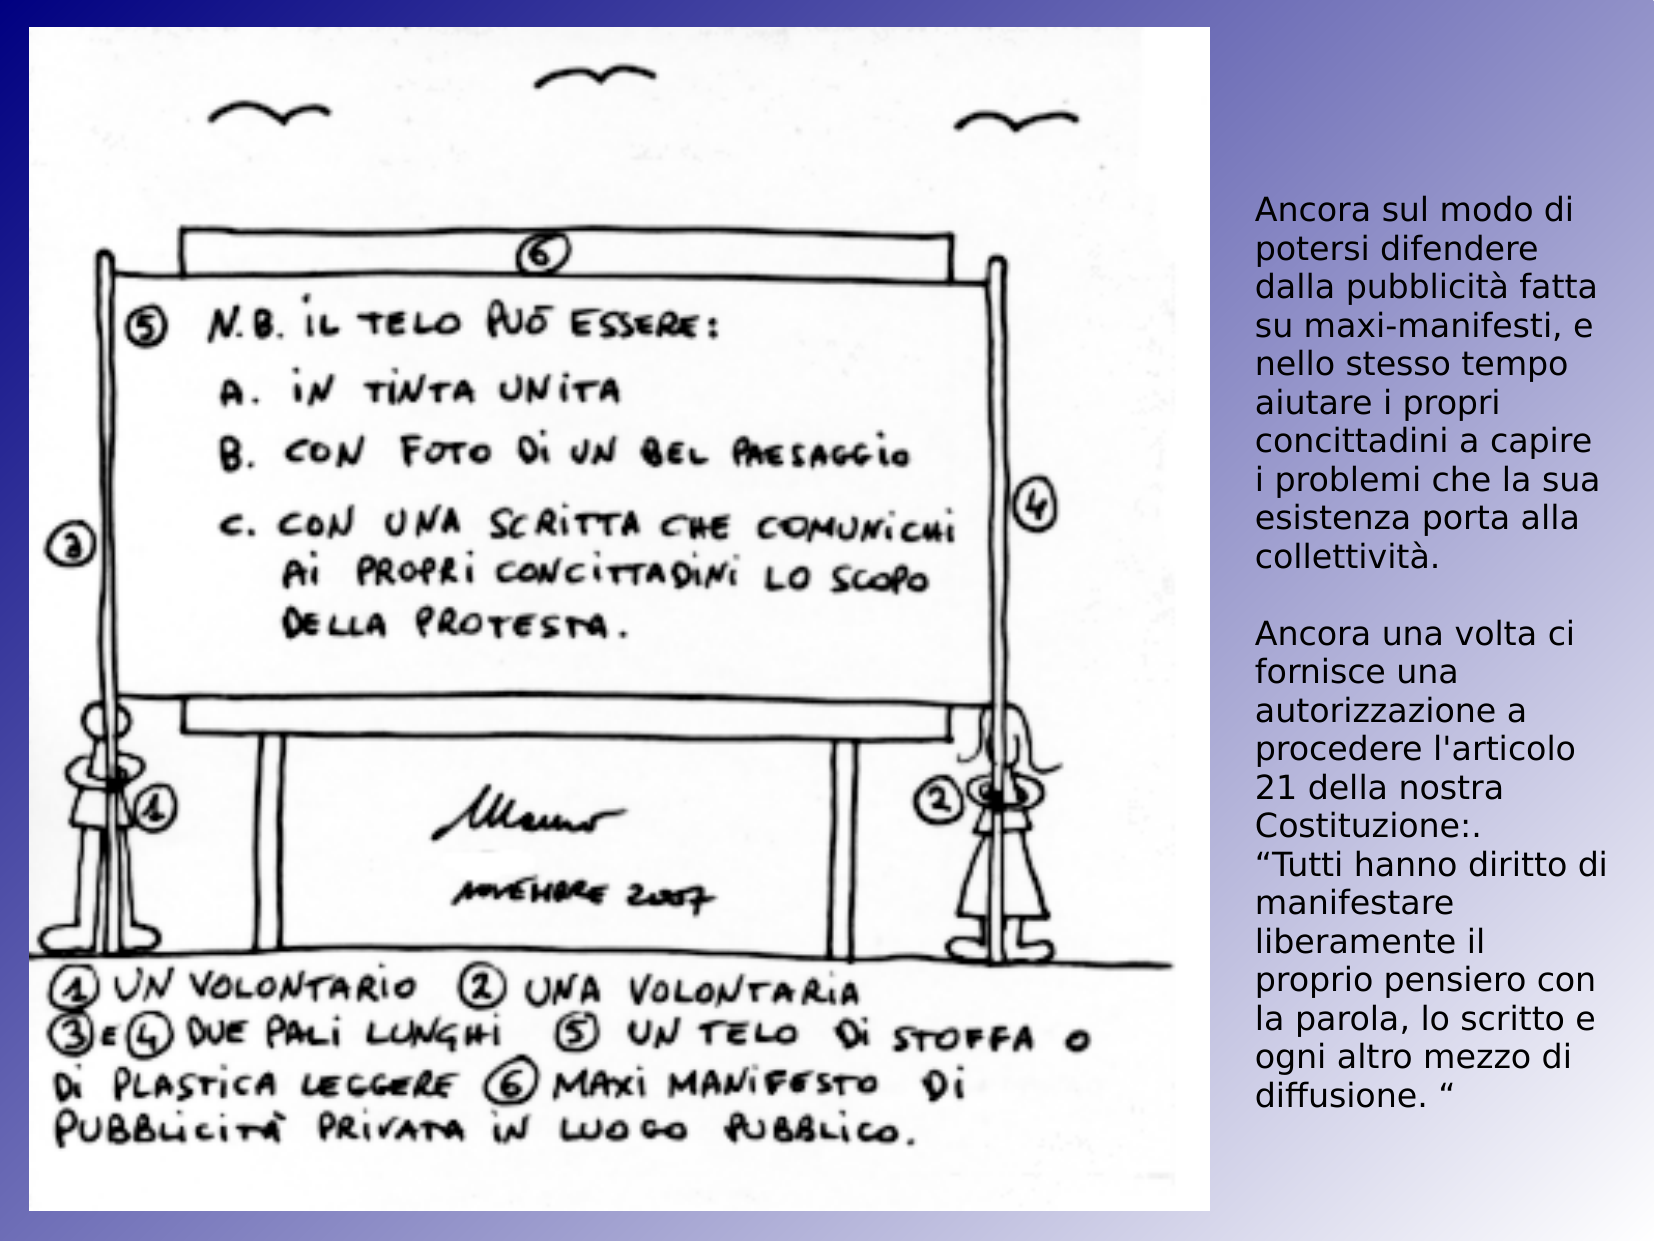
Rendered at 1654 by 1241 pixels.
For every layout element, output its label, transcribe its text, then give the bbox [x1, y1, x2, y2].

text_box Ancora sul modo di potersi difendere dalla pubblicità fatta su maxi-manifesti, e nello stesso tempo aiutare i propri concittadini a capire i problemi che la sua esistenza porta alla collettività. Ancora una volta ci fornisce una autorizzazione a procedere l'articolo 21 della nostra Costituzione:. “Tutti hanno diritto di manifestare liberamente il proprio pensiero con la parola, lo scritto e ogni altro mezzo di diffusione. “ [1240, 29, 1625, 1211]
picture [29, 27, 1210, 1211]
